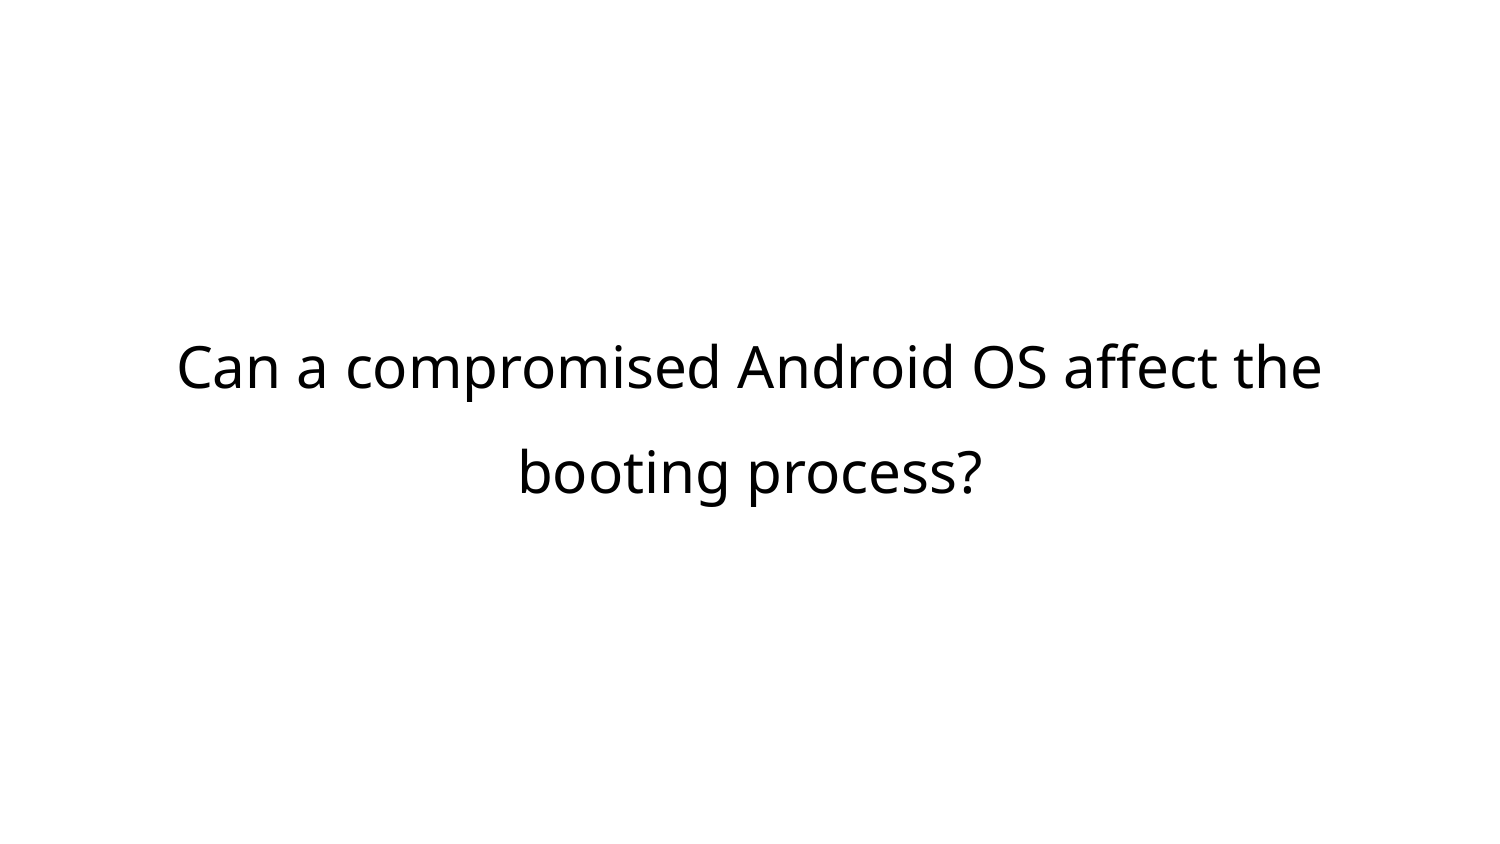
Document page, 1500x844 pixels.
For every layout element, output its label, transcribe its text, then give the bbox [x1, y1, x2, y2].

list Can a compromised Android OS affect the booting process? [51, 189, 1449, 750]
